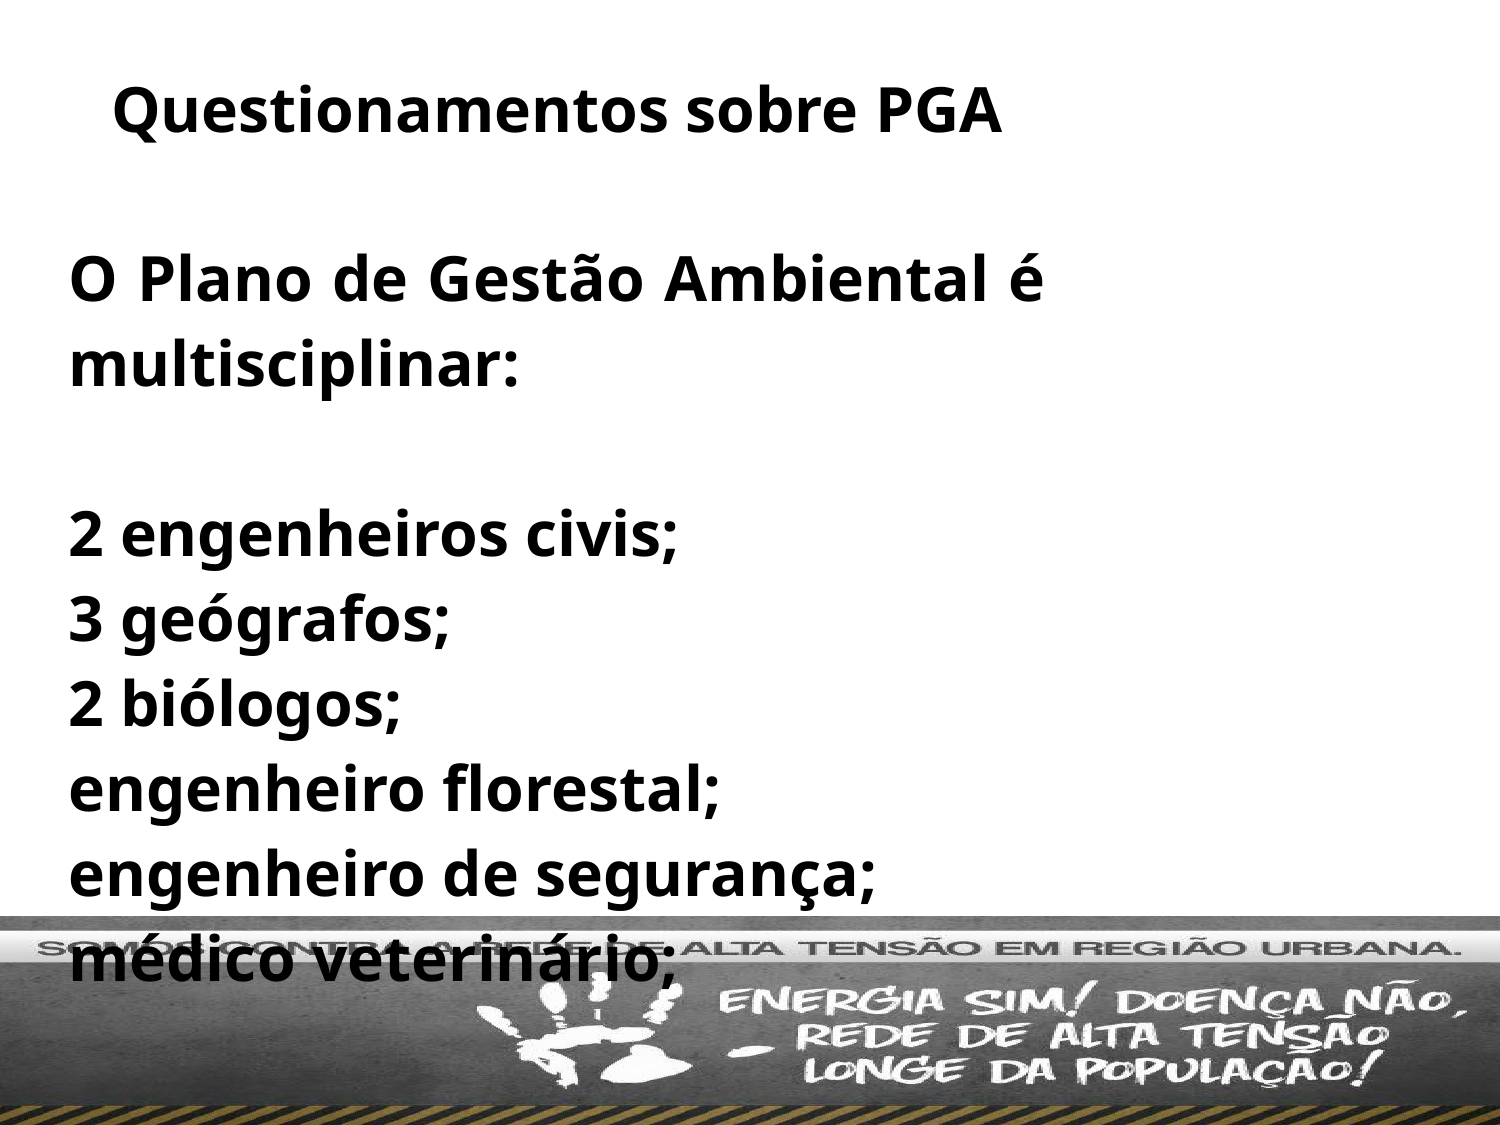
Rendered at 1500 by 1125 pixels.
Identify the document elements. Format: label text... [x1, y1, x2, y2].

text_box Questionamentos sobre PGA O Plano de Gestão Ambiental é multisciplinar: 2 engenheiros civis; 3 geógrafos; 2 biólogos; engenheiro florestal; engenheiro de segurança; médico veterinário; [53, 50, 1447, 1008]
picture [0, 916, 1500, 1125]
